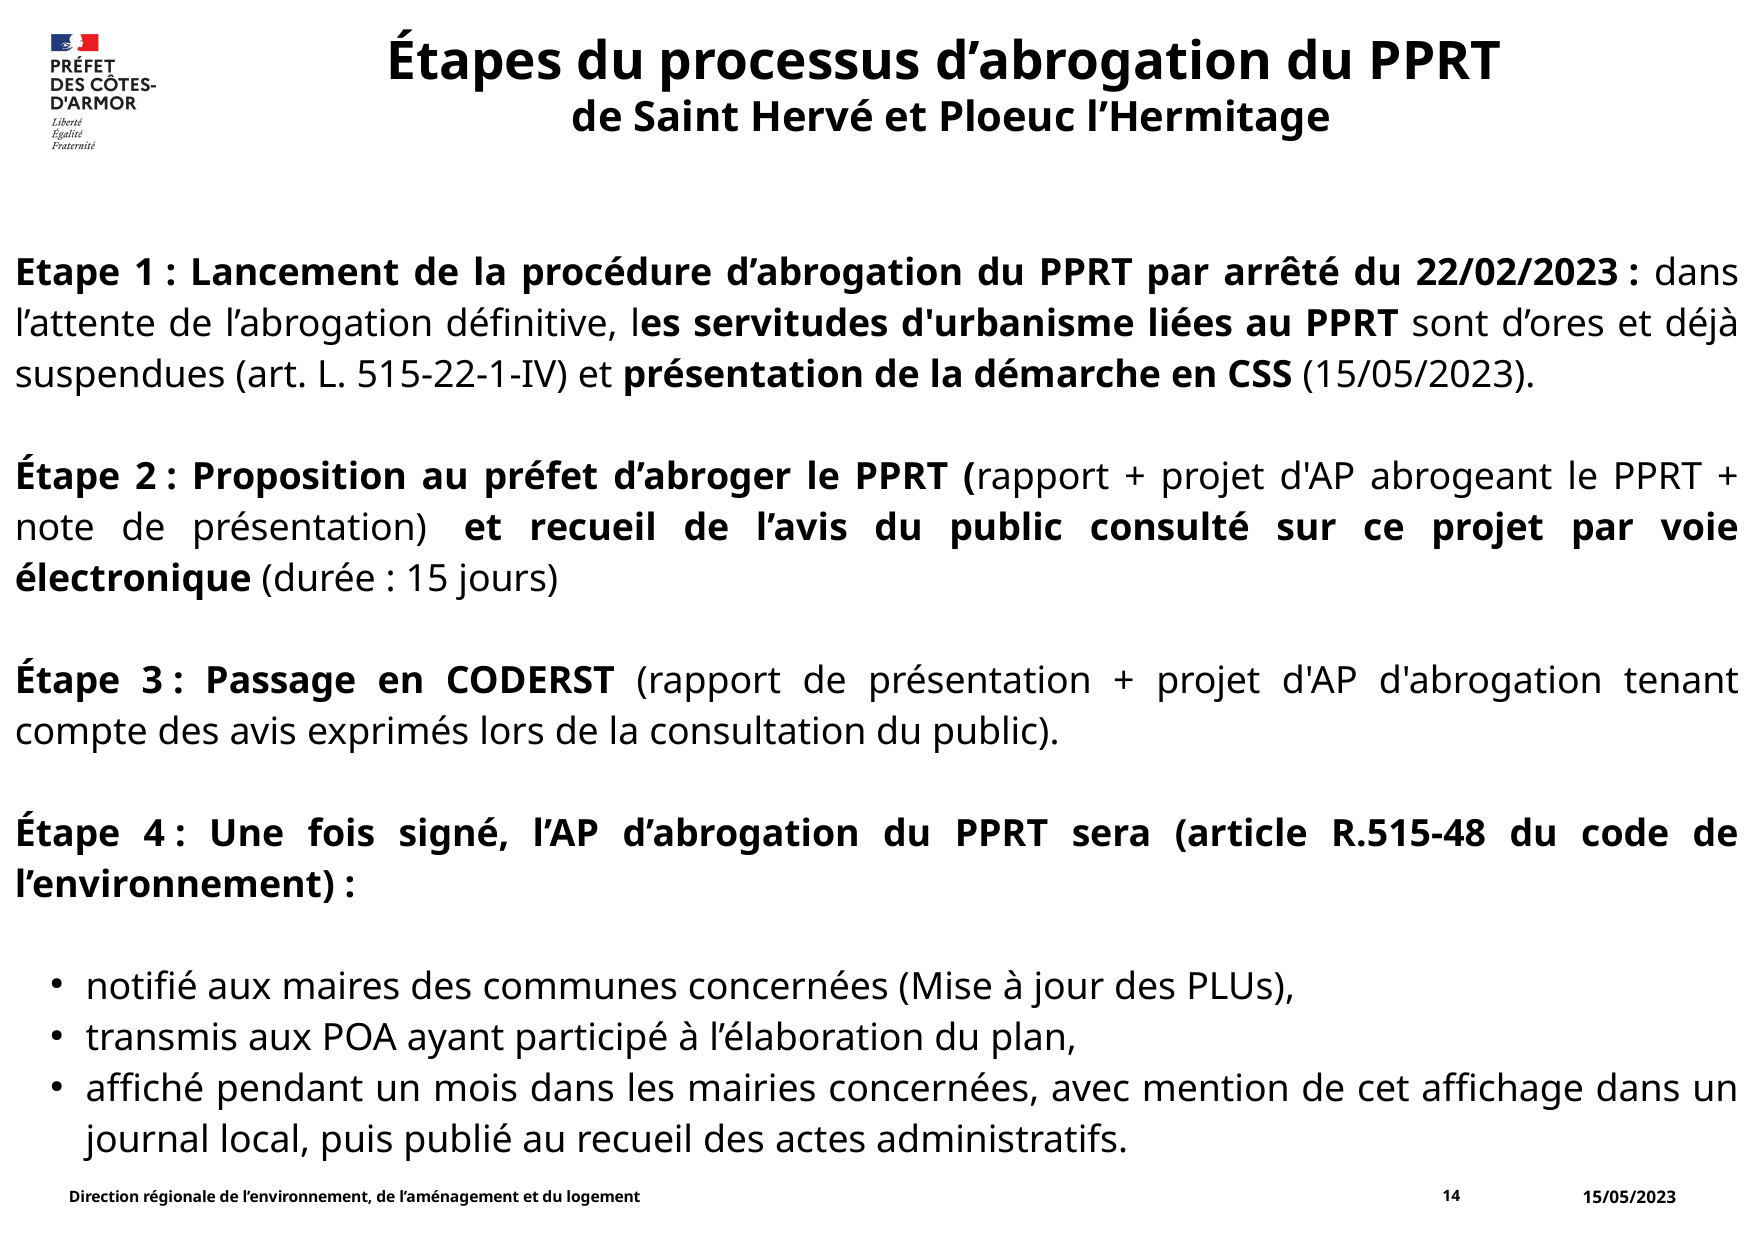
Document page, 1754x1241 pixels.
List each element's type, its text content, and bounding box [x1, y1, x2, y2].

text_box Etape 1 : Lancement de la procédure d’abrogation du PPRT par arrêté du 22/02/2023 : dans l’attente de l’abrogation définitive, les servitudes d'urbanisme liées au PPRT sont d’ores et déjà suspendues (art. L. 515-22-1-IV) et présentation de la démarche en CSS (15/05/2023). Étape 2 : Proposition au préfet d’abroger le PPRT (rapport + projet d'AP abrogeant le PPRT + note de présentation) et recueil de l’avis du public consulté sur ce projet par voie électronique (durée : 15 jours) Étape 3 : Passage en CODERST (rapport de présentation + projet d'AP d'abrogation tenant compte des avis exprimés lors de la consultation du public). Étape 4 : Une fois signé, l’AP d’abrogation du PPRT sera (article R.515-48 du code de l’environnement) : notifié aux maires des communes concernées (Mise à jour des PLUs), transmis aux POA ayant participé à l’élaboration du plan, affiché pendant un mois dans les mairies concernées, avec mention de cet affichage dans un journal local, puis publié au recueil des actes administratifs. [0, 186, 1754, 1133]
title Étapes du processus d’abrogation du PPRT de Saint Hervé et Ploeuc l’Hermitage [228, 25, 1675, 111]
